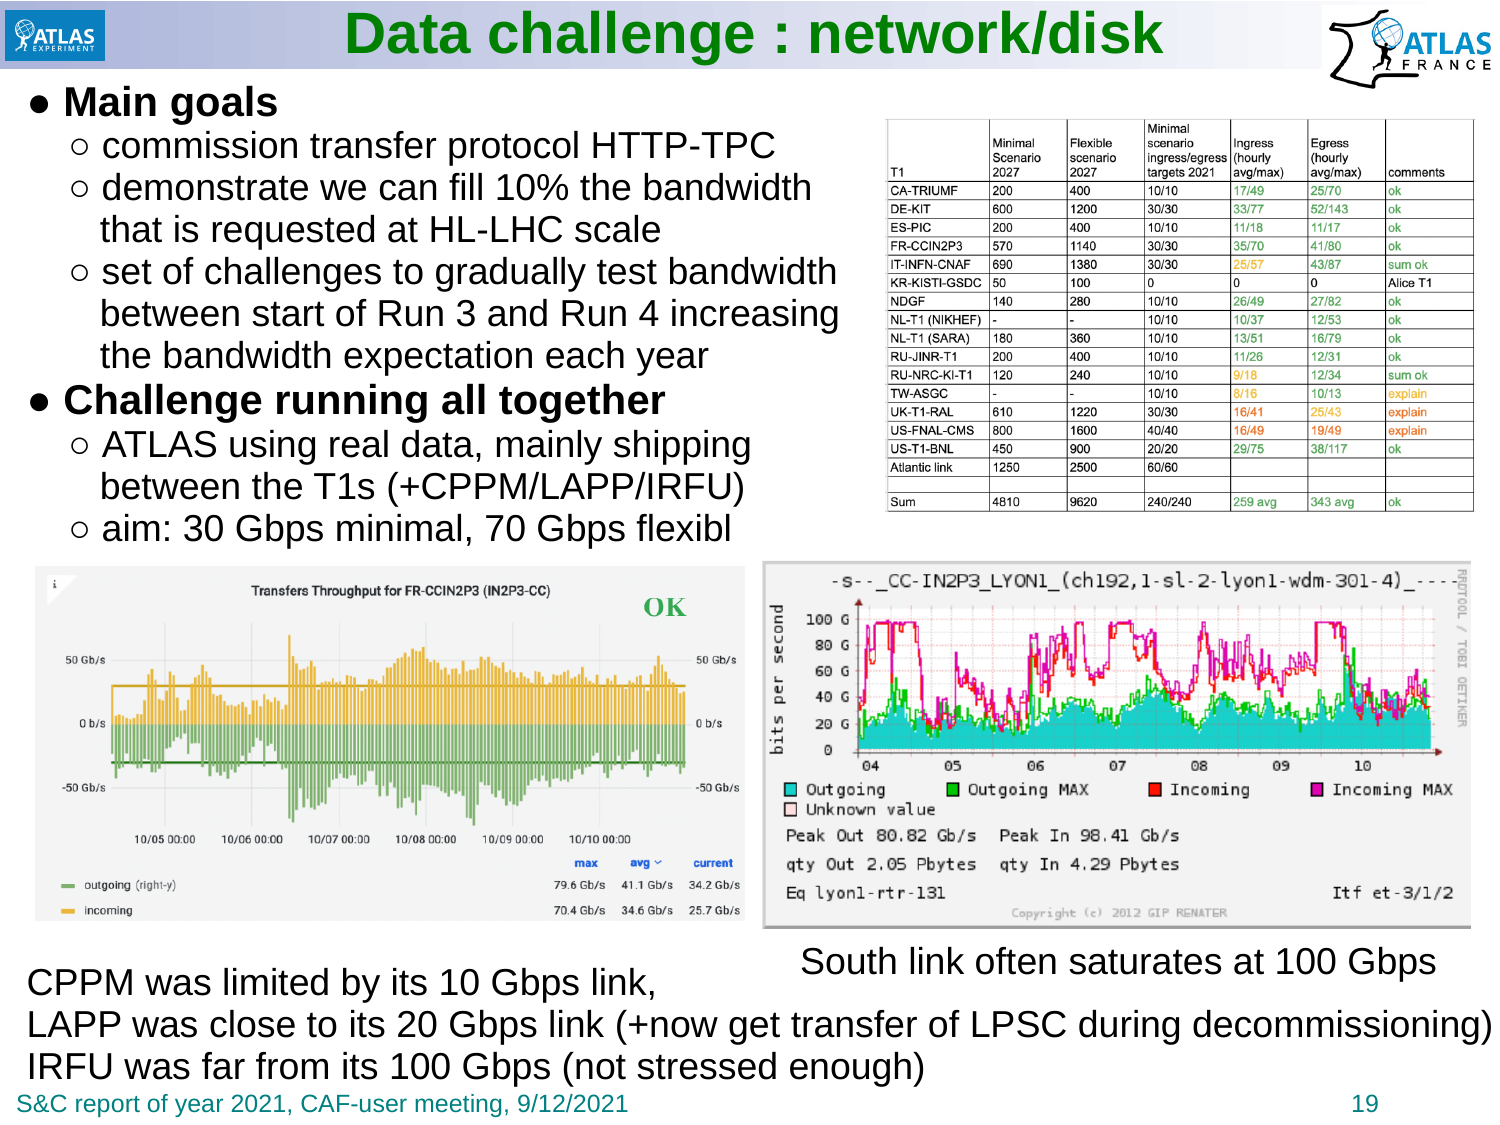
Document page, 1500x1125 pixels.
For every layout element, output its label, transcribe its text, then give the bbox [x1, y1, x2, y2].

text_box ● Main goals ○ commission transfer protocol HTTP-TPC ○ demonstrate we can fill 10% the bandwidth that is requested at HL-LHC scale ○ set of challenges to gradually test bandwidth between start of Run 3 and Run 4 increasing the bandwidth expectation each year ● Challenge running all together ○ ATLAS using real data, mainly shipping between the T1s (+CPPM/LAPP/IRFU) ○ aim: 30 Gbps minimal, 70 Gbps flexibl [11, 70, 1500, 621]
text_box South link often saturates at 100 Gbps [785, 933, 1459, 954]
picture [761, 560, 1471, 930]
picture [885, 118, 1477, 513]
text_box CPPM was limited by its 10 Gbps link, LAPP was close to its 20 Gbps link (+now get transfer of LPSC during decommissioning) IRFU was far from its 100 Gbps (not stressed enough) [11, 954, 1500, 1096]
text_box Data challenge : network/disk [7, 0, 1500, 119]
picture [35, 566, 745, 921]
